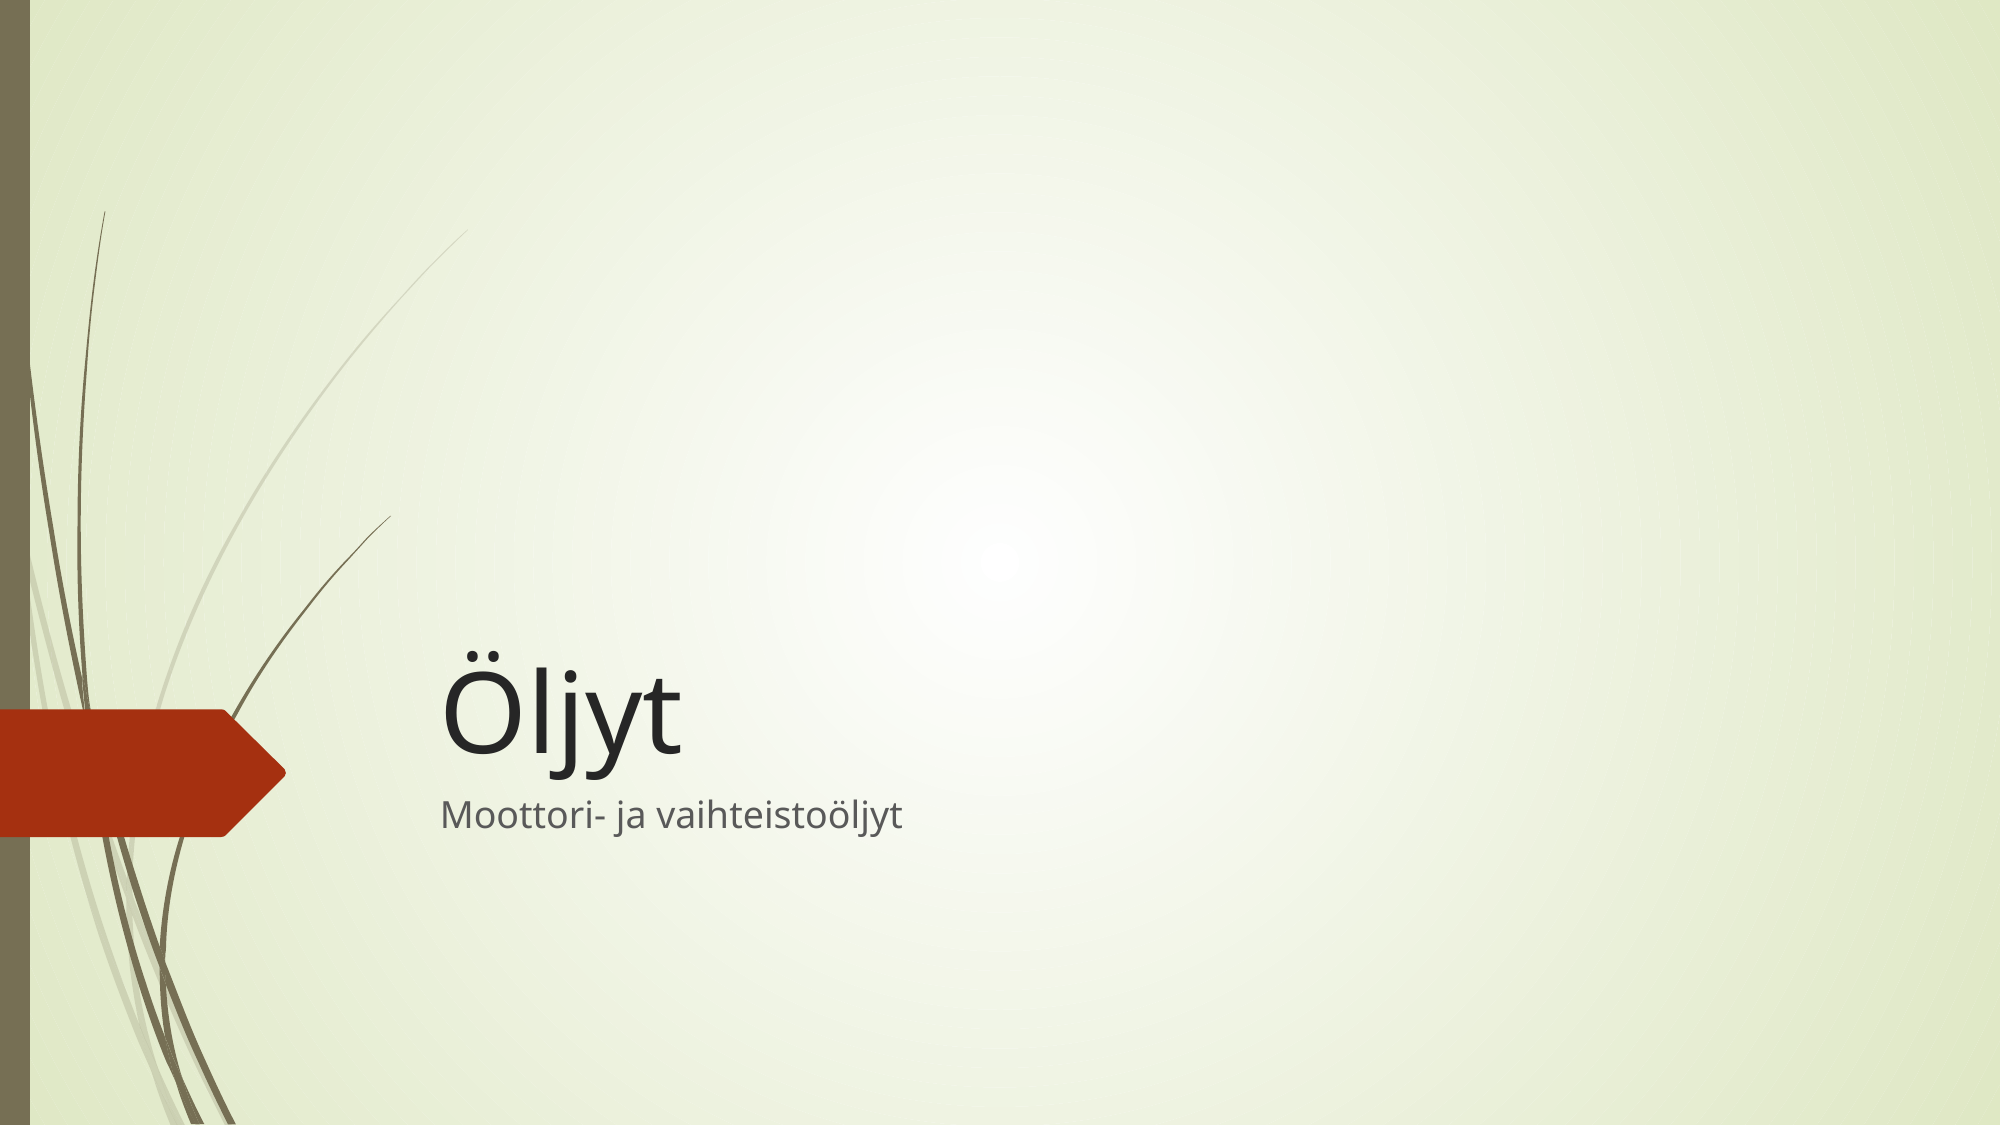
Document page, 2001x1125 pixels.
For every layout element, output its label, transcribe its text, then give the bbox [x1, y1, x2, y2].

subtitle Moottori- ja vaihteistoöljyt [424, 783, 1888, 969]
title Öljyt [424, 412, 1888, 783]
